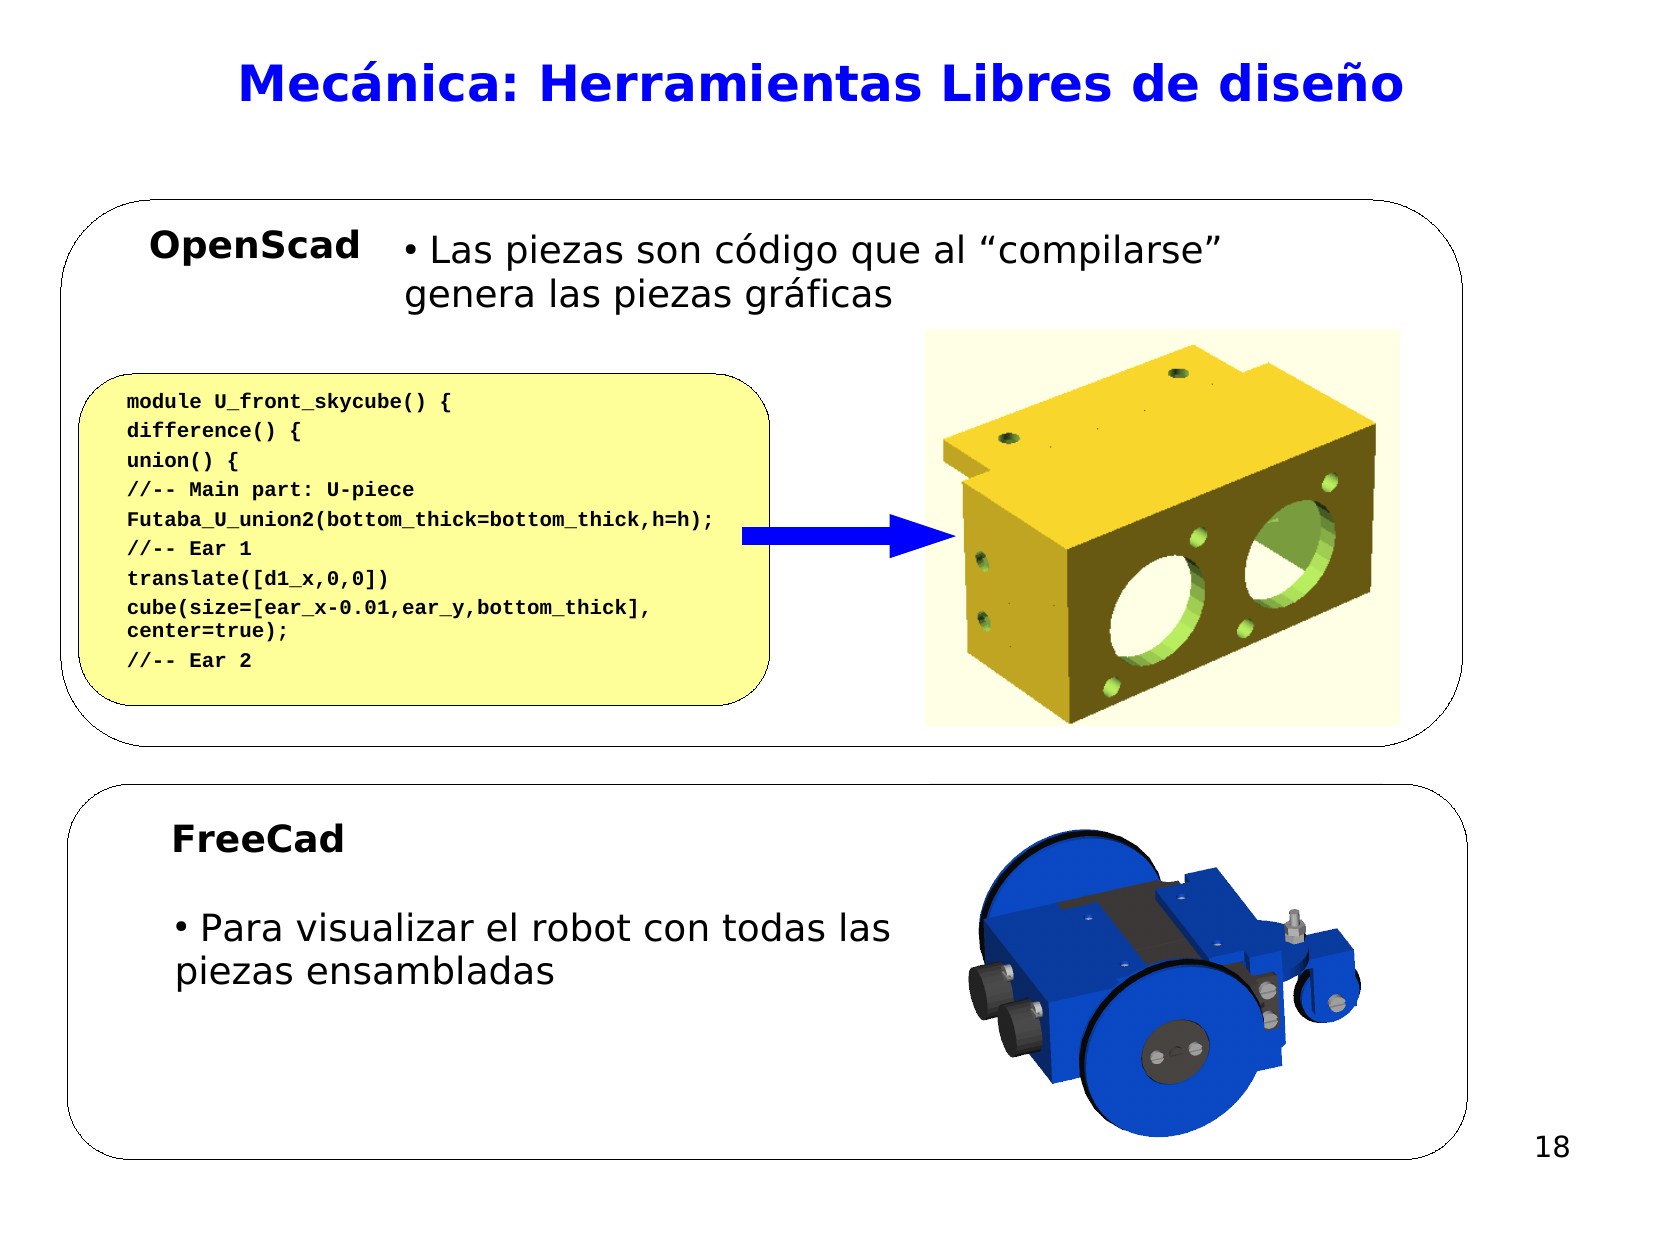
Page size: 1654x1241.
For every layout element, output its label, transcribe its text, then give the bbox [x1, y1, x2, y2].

text_box module U_front_skycube() { difference() { union() { //-- Main part: U-piece Futaba_U_union2(bottom_thick=bottom_thick,h=h); //-- Ear 1 translate([d1_x,0,0]) cube(size=[ear_x-0.01,ear_y,bottom_thick], center=true); //-- Ear 2 [112, 383, 812, 711]
picture [929, 785, 1383, 1159]
text_box OpenScad [121, 216, 416, 285]
text_box FreeCad [143, 810, 438, 878]
picture [925, 329, 1400, 726]
text_box Para visualizar el robot con todas las piezas ensambladas [159, 898, 918, 1029]
text_box Las piezas son código que al “compilarse” genera las piezas gráficas [389, 221, 1369, 352]
text_box [78, 373, 745, 702]
text_box Mecánica: Herramientas Libres de diseño [222, 47, 1421, 122]
